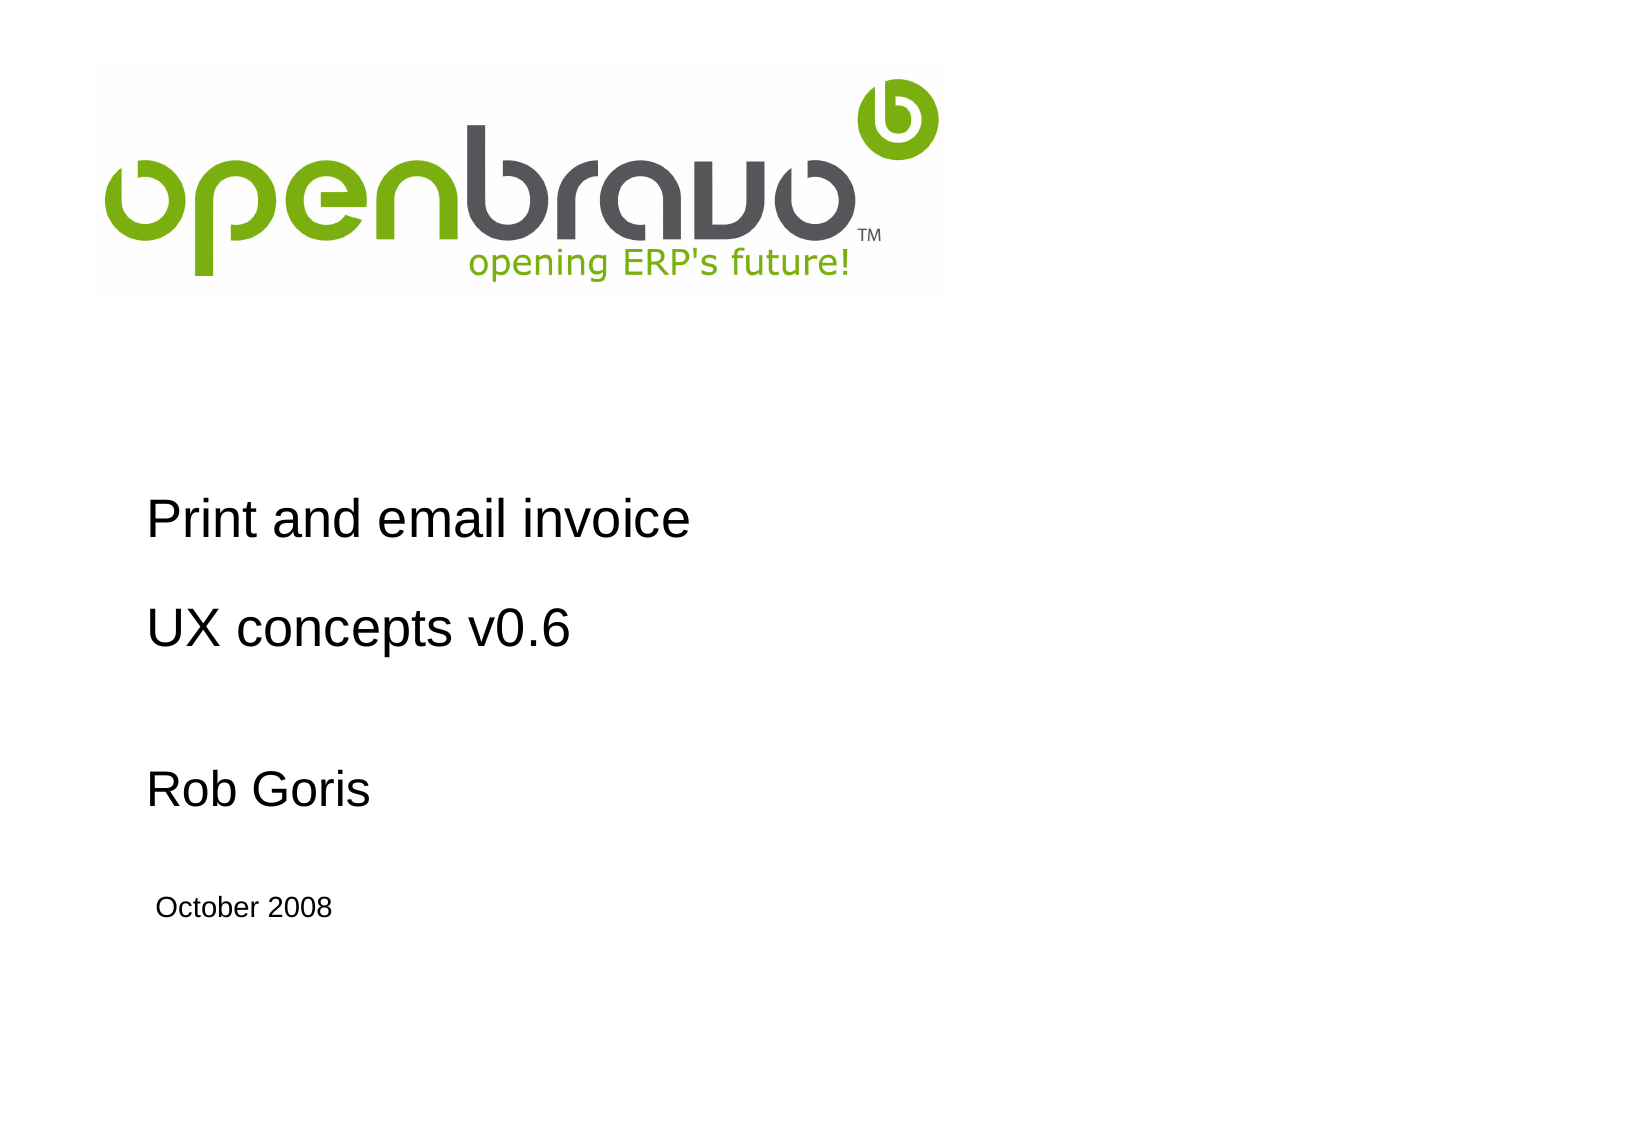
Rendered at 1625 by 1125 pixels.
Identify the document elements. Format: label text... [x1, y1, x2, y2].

text_box October 2008 [149, 884, 339, 930]
picture [90, 63, 951, 303]
text_box Print and email invoice UX concepts v0.6 Rob Goris [133, 487, 1351, 823]
